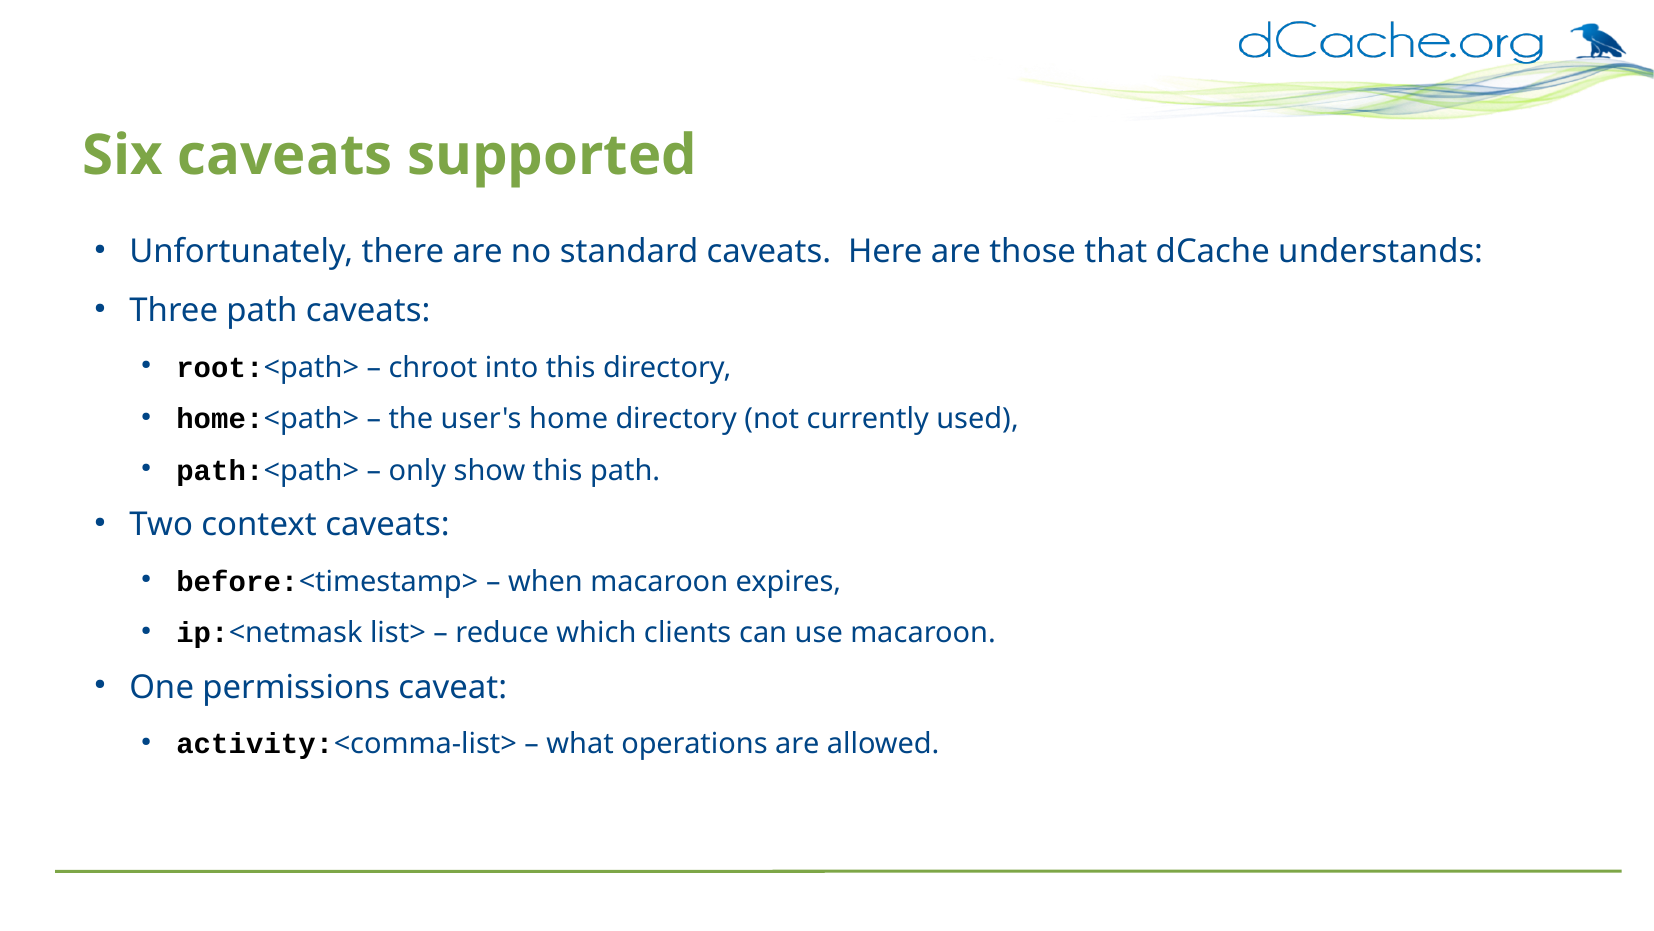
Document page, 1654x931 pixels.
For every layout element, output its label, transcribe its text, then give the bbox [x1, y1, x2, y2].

list Unfortunately, there are no standard caveats. Here are those that dCache understands: Three path caveats: root:<path> – chroot into this directory, home:<path> – the user's home directory (not currently used), path:<path> – only show this path. Two context caveats: before:<timestamp> – when macaroon expires, ip:<netmask list> – reduce which clients can use macaroon. One permissions caveat: activity:<comma-list> – what operations are allowed. [82, 227, 1571, 767]
title Six caveats supported [82, 116, 1605, 189]
picture [956, 12, 1654, 127]
